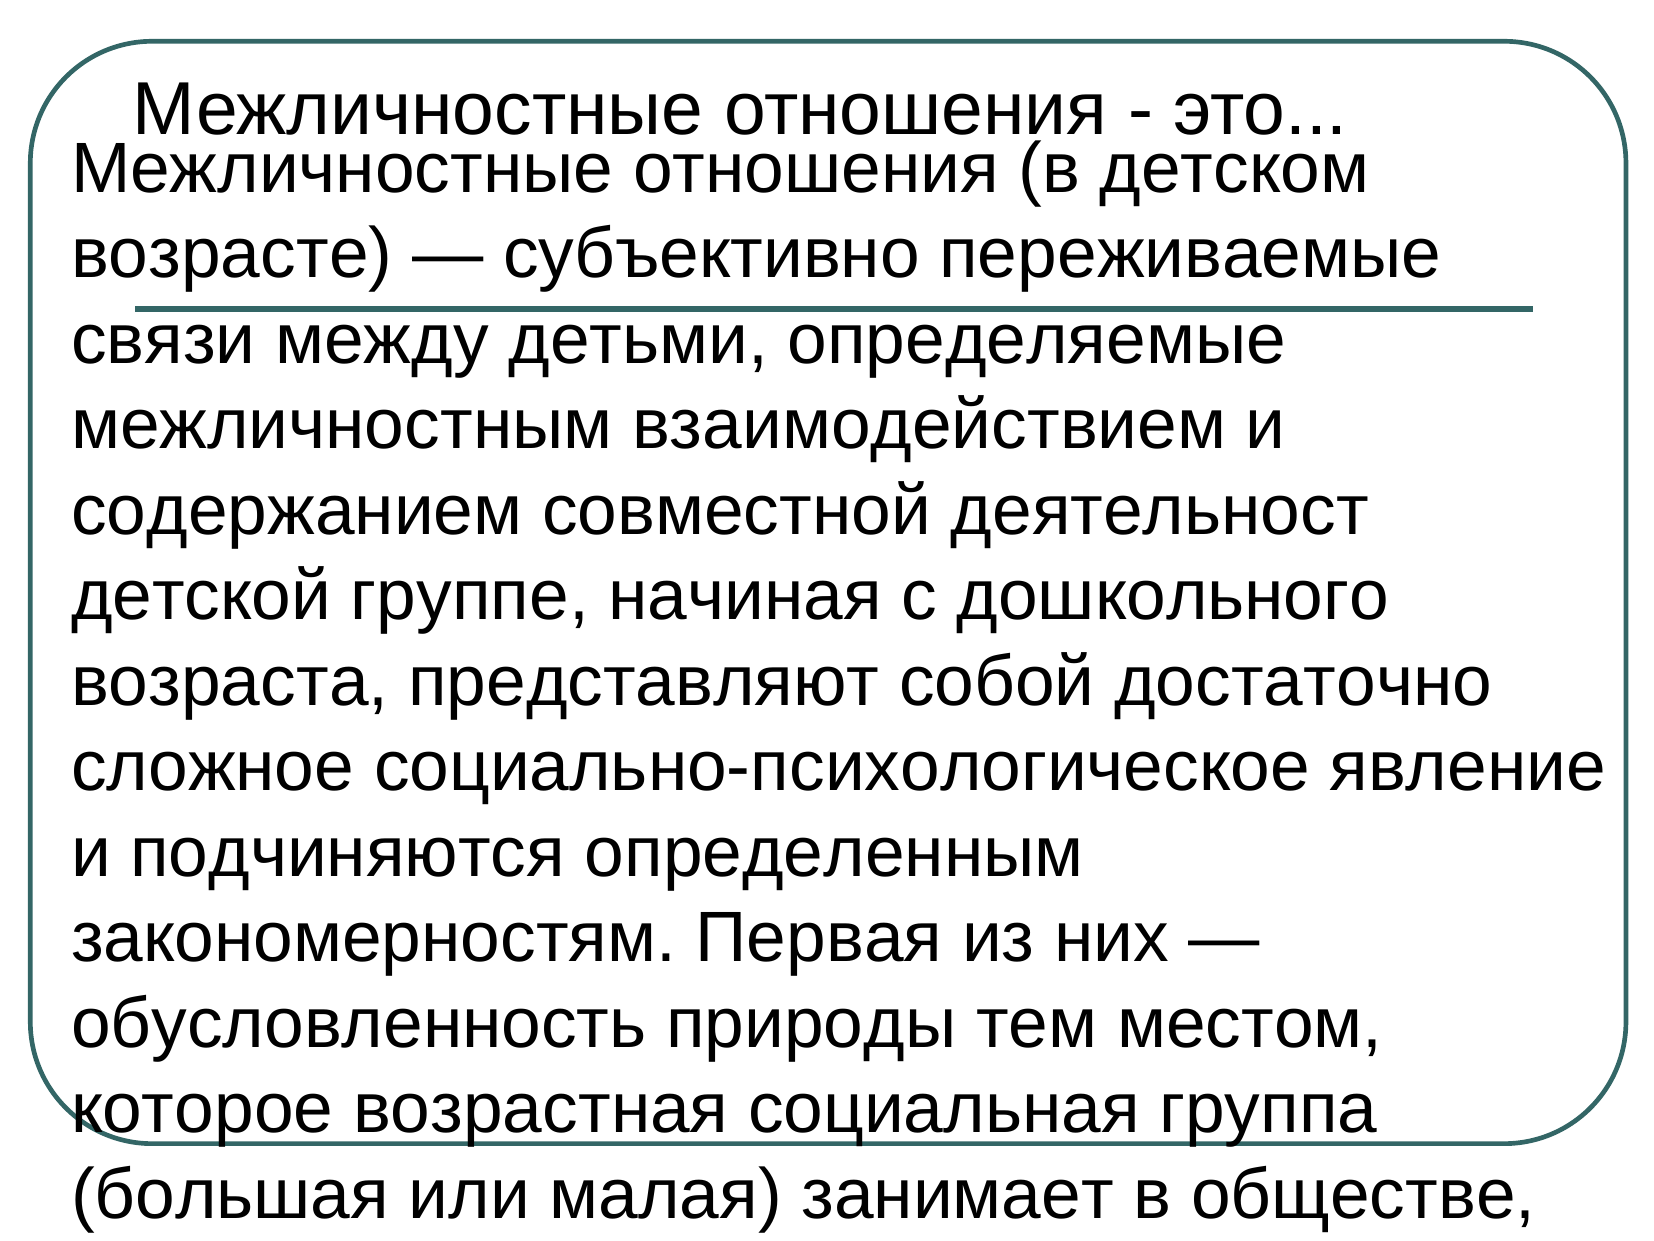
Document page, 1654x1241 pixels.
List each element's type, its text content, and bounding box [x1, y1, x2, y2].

list Межличностные отношения (в детском возрасте) — субъективно переживаемые связи между детьми, определяемые межличностным взаимодействием и содержанием совместной деятельност детской группе, начиная с дошкольного возраста, представляют собой достаточно сложное социально-психологическое явление и подчиняются определенным закономерностям. Первая из них — обусловленность природы тем местом, которое возрастная социальная группа (большая или малая) занимает в обществе, [0, 113, 1654, 1241]
text_box Межличностные отношения - это... [118, 59, 1565, 158]
